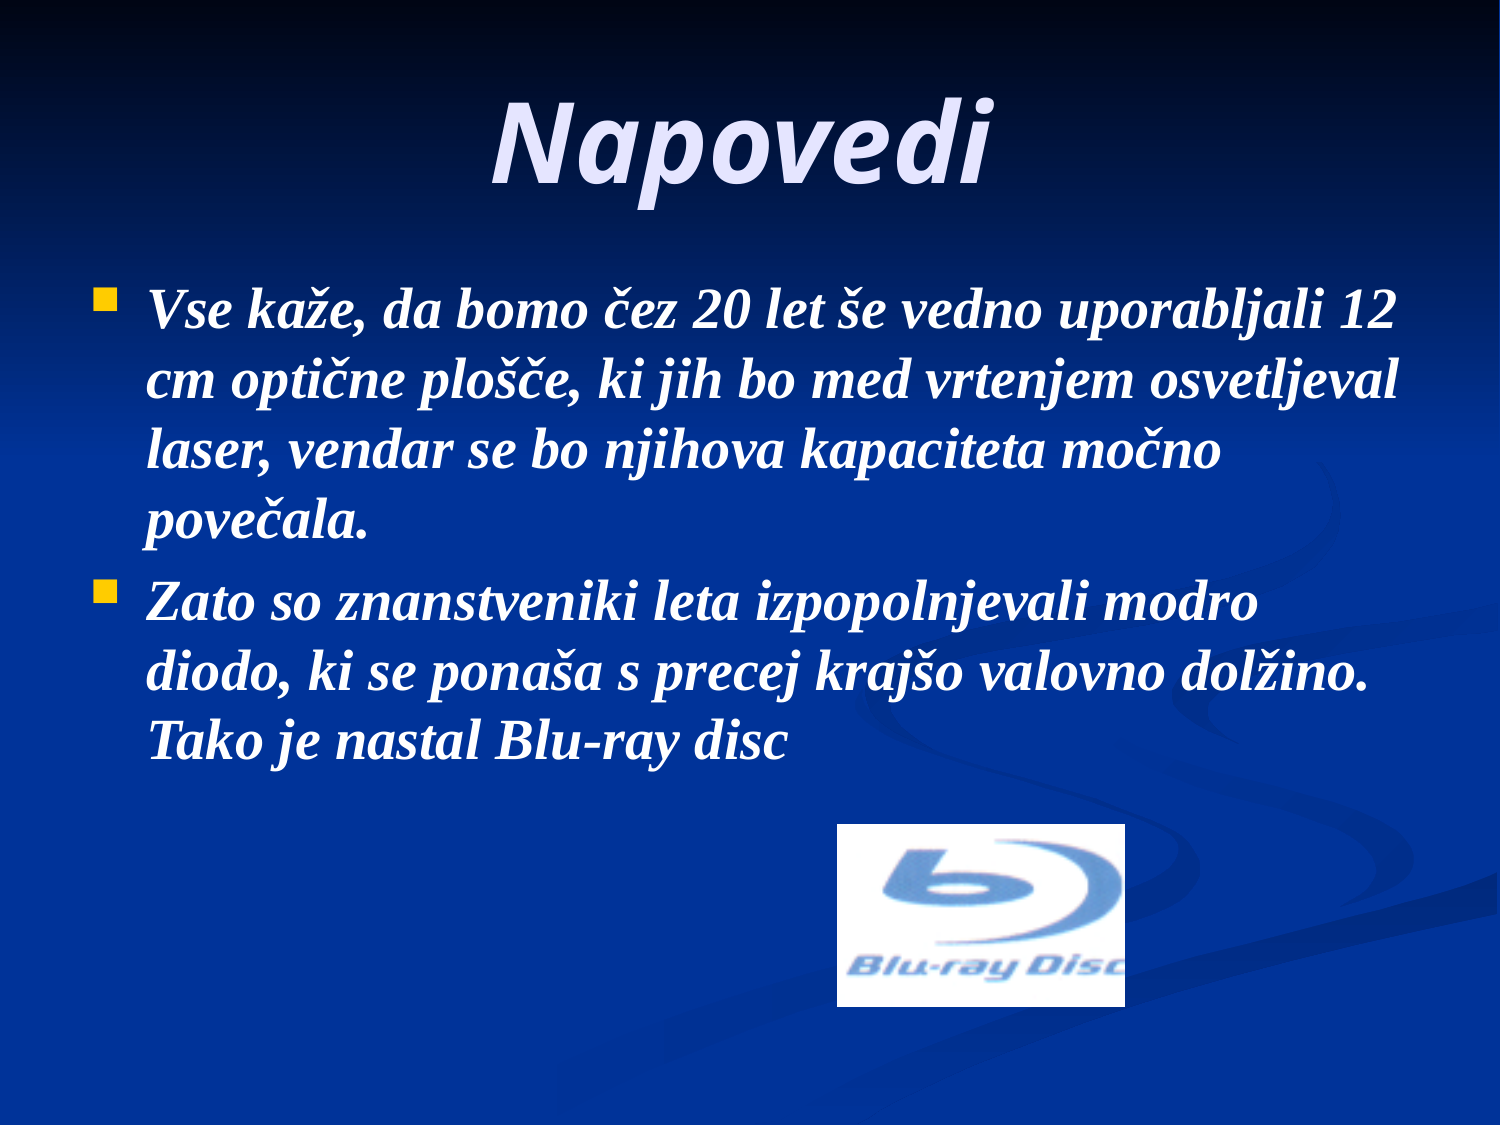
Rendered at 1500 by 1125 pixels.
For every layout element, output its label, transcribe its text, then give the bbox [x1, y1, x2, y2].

title Napovedi [75, 45, 1425, 233]
list Vse kaže, da bomo čez 20 let še vedno uporabljali 12 cm optične plošče, ki jih bo med vrtenjem osvetljeval laser, vendar se bo njihova kapaciteta močno povečala. Zato so znanstveniki leta izpopolnjevali modro diodo, ki se ponaša s precej krajšo valovno dolžino. Tako je nastal Blu-ray disc [75, 262, 1425, 1005]
picture [837, 824, 1125, 1007]
